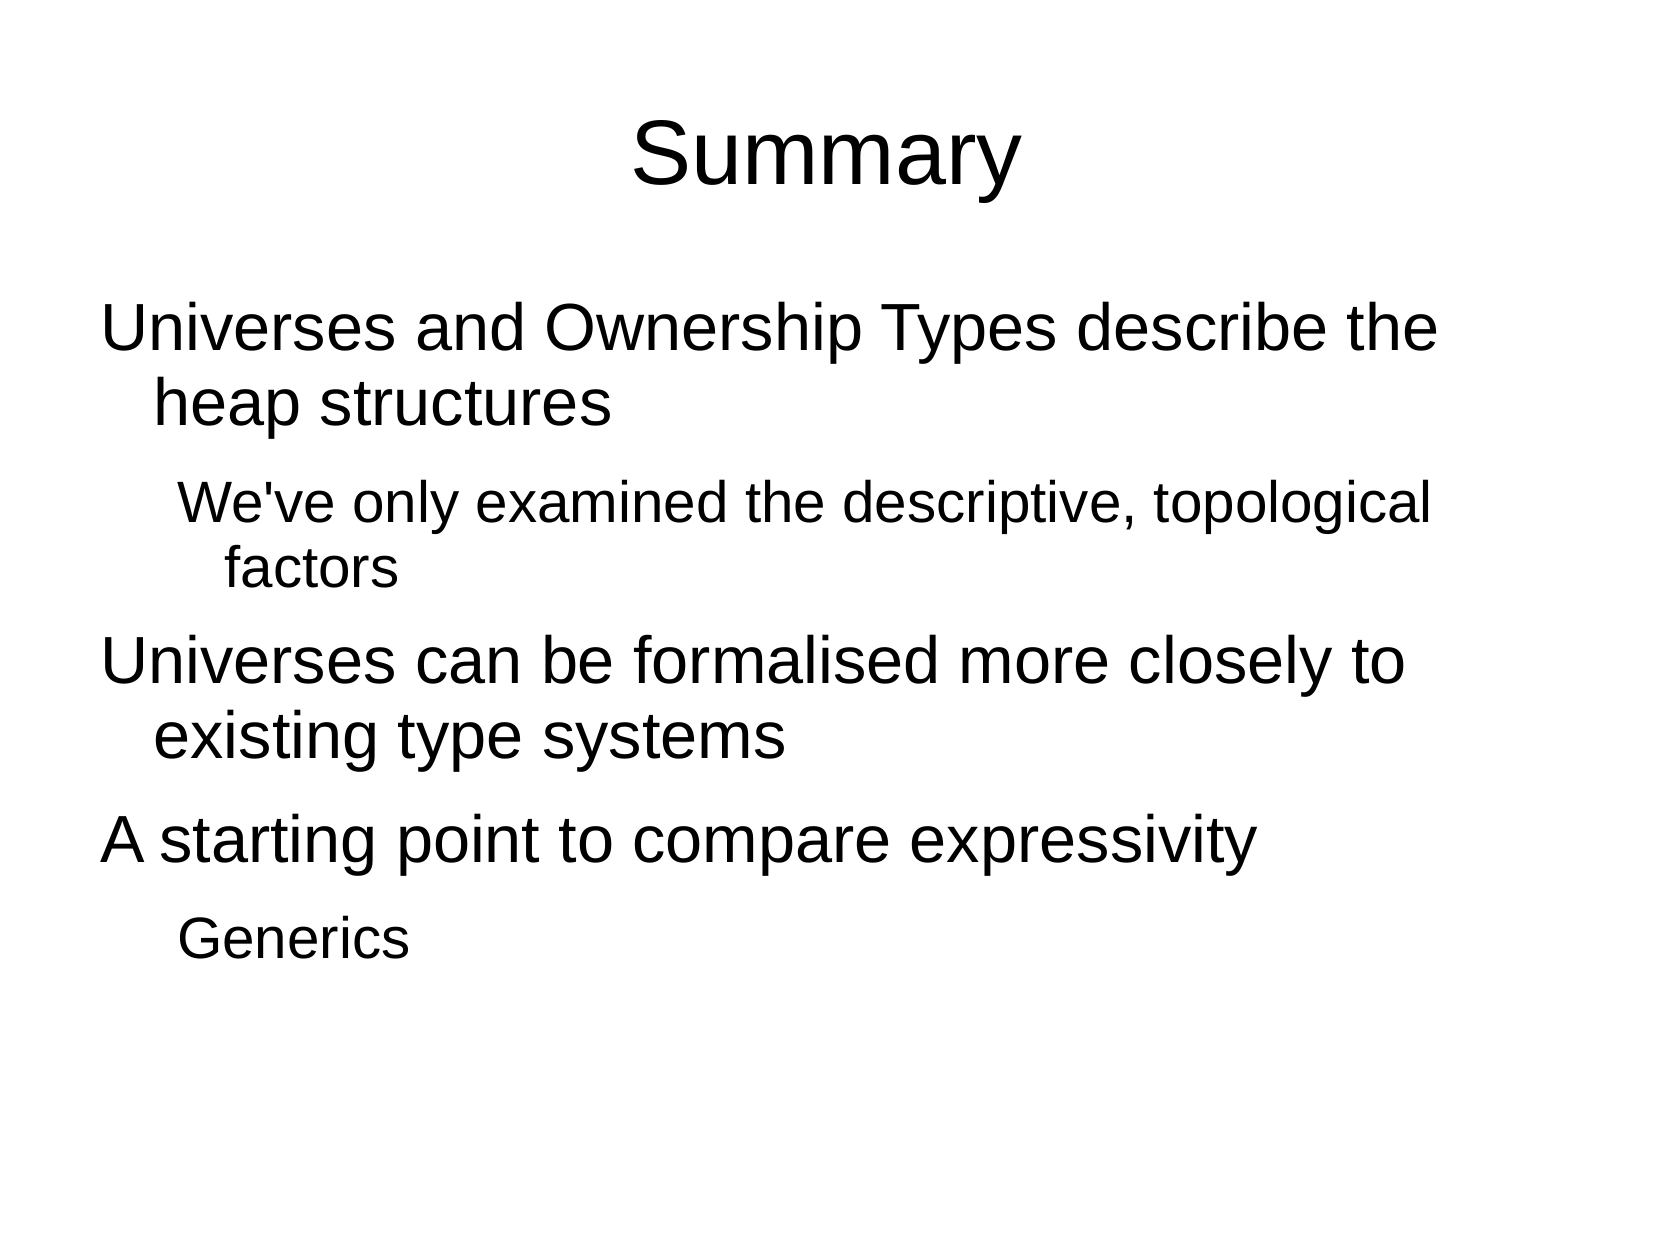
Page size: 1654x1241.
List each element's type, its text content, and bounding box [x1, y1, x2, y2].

title Summary [82, 56, 1571, 250]
list Universes and Ownership Types describe the heap structures We've only examined the descriptive, topological factors Universes can be formalised more closely to existing type systems A starting point to compare expressivity Generics [82, 290, 1571, 1094]
